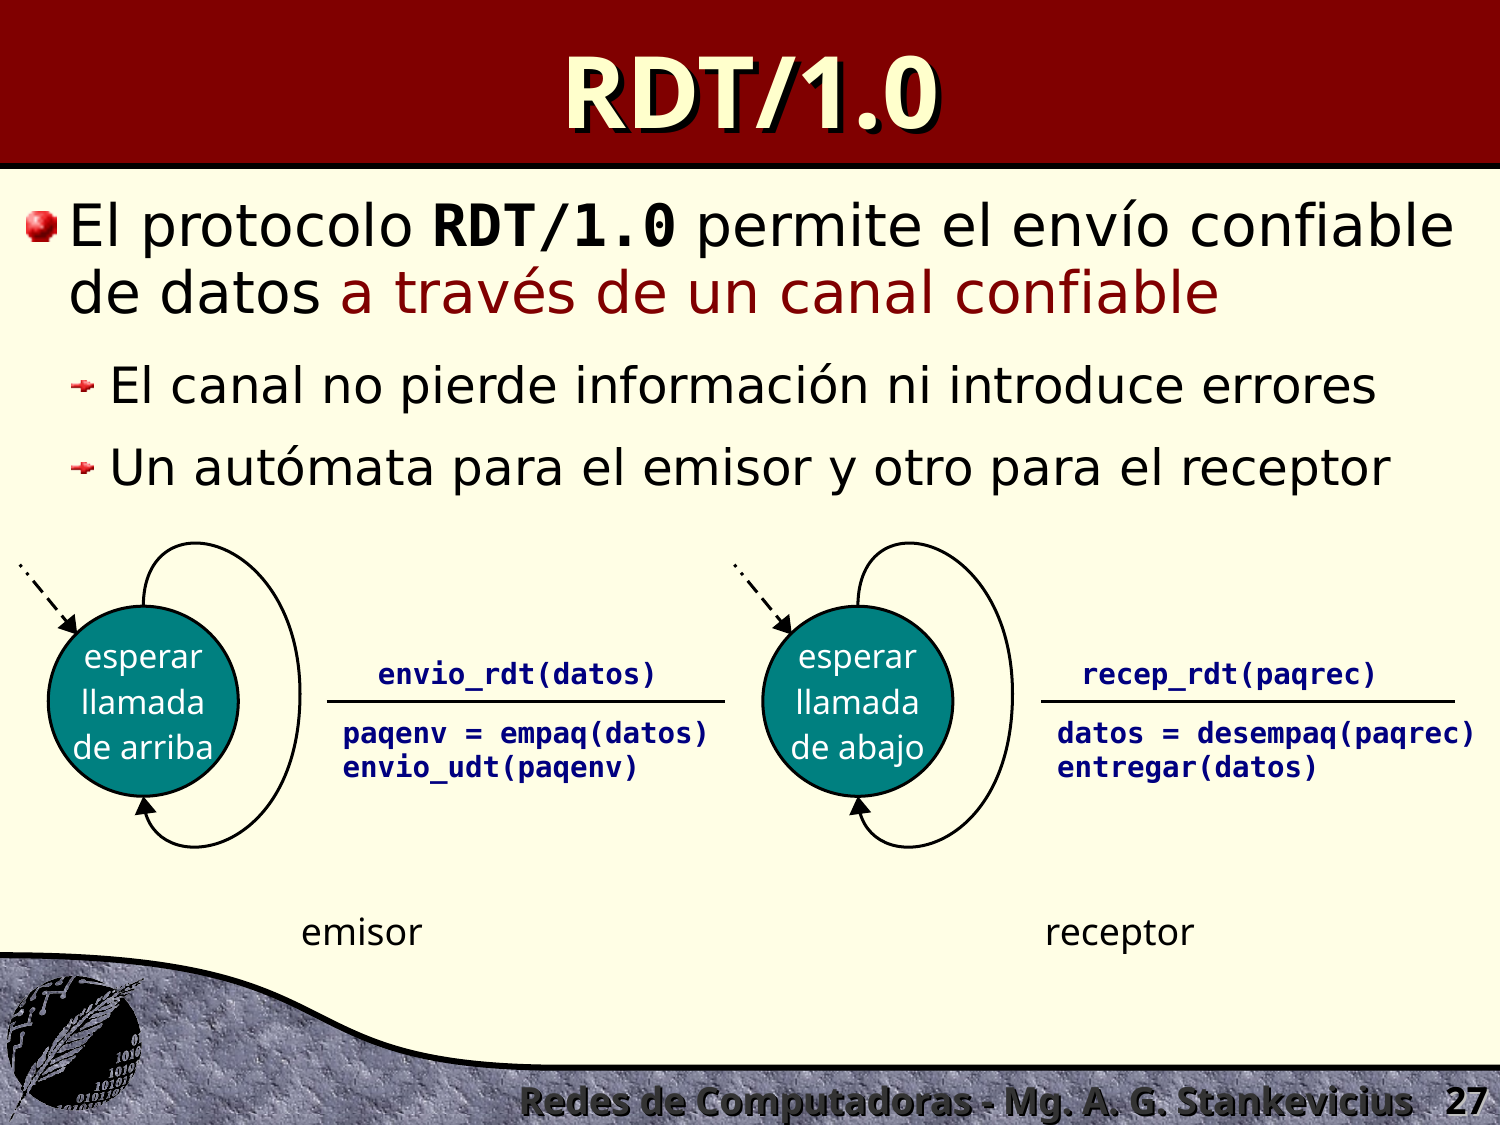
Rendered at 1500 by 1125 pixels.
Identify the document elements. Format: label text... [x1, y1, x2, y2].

text_box esperar llamada de abajo [762, 606, 953, 797]
text_box envio_rdt(datos) [542, 649, 673, 699]
picture [790, 1100, 795, 1110]
text_box envio_rdt(datos) [363, 649, 549, 699]
text_box datos = desempaq(paqrec) entregar(datos) [1042, 708, 1492, 793]
text_box receptor [1030, 897, 1214, 966]
text_box emisor [286, 897, 433, 966]
title RDT/1.0 [15, 5, 1485, 160]
list El protocolo RDT/1.0 permite el envío confiable de datos a través de un canal confiable El canal no pierde información ni introduce errores Un autómata para el emisor y otro para el receptor [11, 192, 1486, 921]
picture [1047, 1100, 1054, 1110]
text_box paqenv = empaq(datos) envio_udt(paqenv) [327, 708, 548, 793]
text_box paqenv = empaq(datos) envio_udt(paqenv) [492, 708, 725, 793]
text_box esperar llamada de arriba [48, 606, 239, 797]
picture [0, 959, 1500, 1125]
text_box recep_rdt(paqrec) [1066, 649, 1421, 713]
